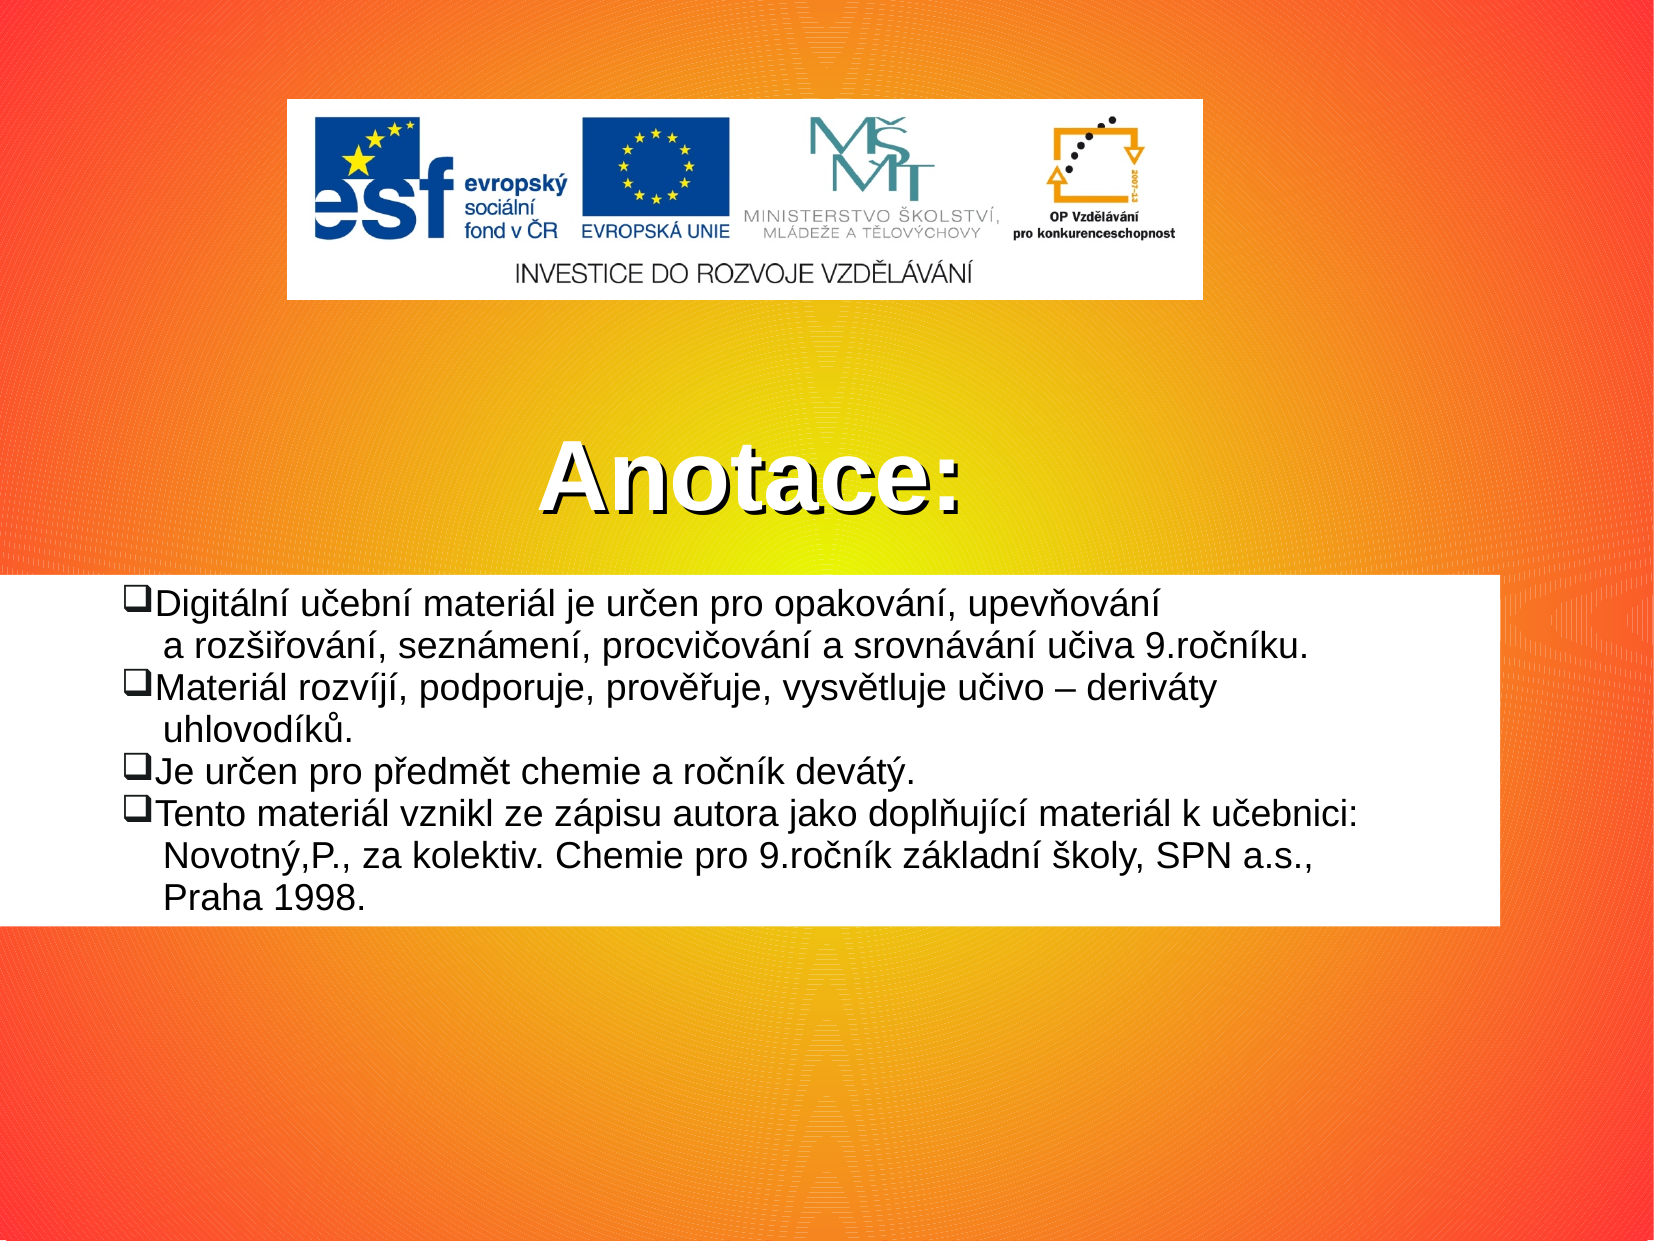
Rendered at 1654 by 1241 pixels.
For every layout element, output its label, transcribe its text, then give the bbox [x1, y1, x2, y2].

text_box Digitální učební materiál je určen pro opakování, upevňování a rozšiřování, seznámení, procvičování a srovnávání učiva 9.ročníku. Materiál rozvíjí, podporuje, prověřuje, vysvětluje učivo – deriváty uhlovodíků. Je určen pro předmět chemie a ročník devátý. Tento materiál vznikl ze zápisu autora jako doplňující materiál k učebnici: Novotný,P., za kolektiv. Chemie pro 9.ročník základní školy, SPN a.s., Praha 1998. [0, 574, 1501, 927]
title Anotace: [112, 349, 1388, 574]
picture [287, 99, 1203, 300]
